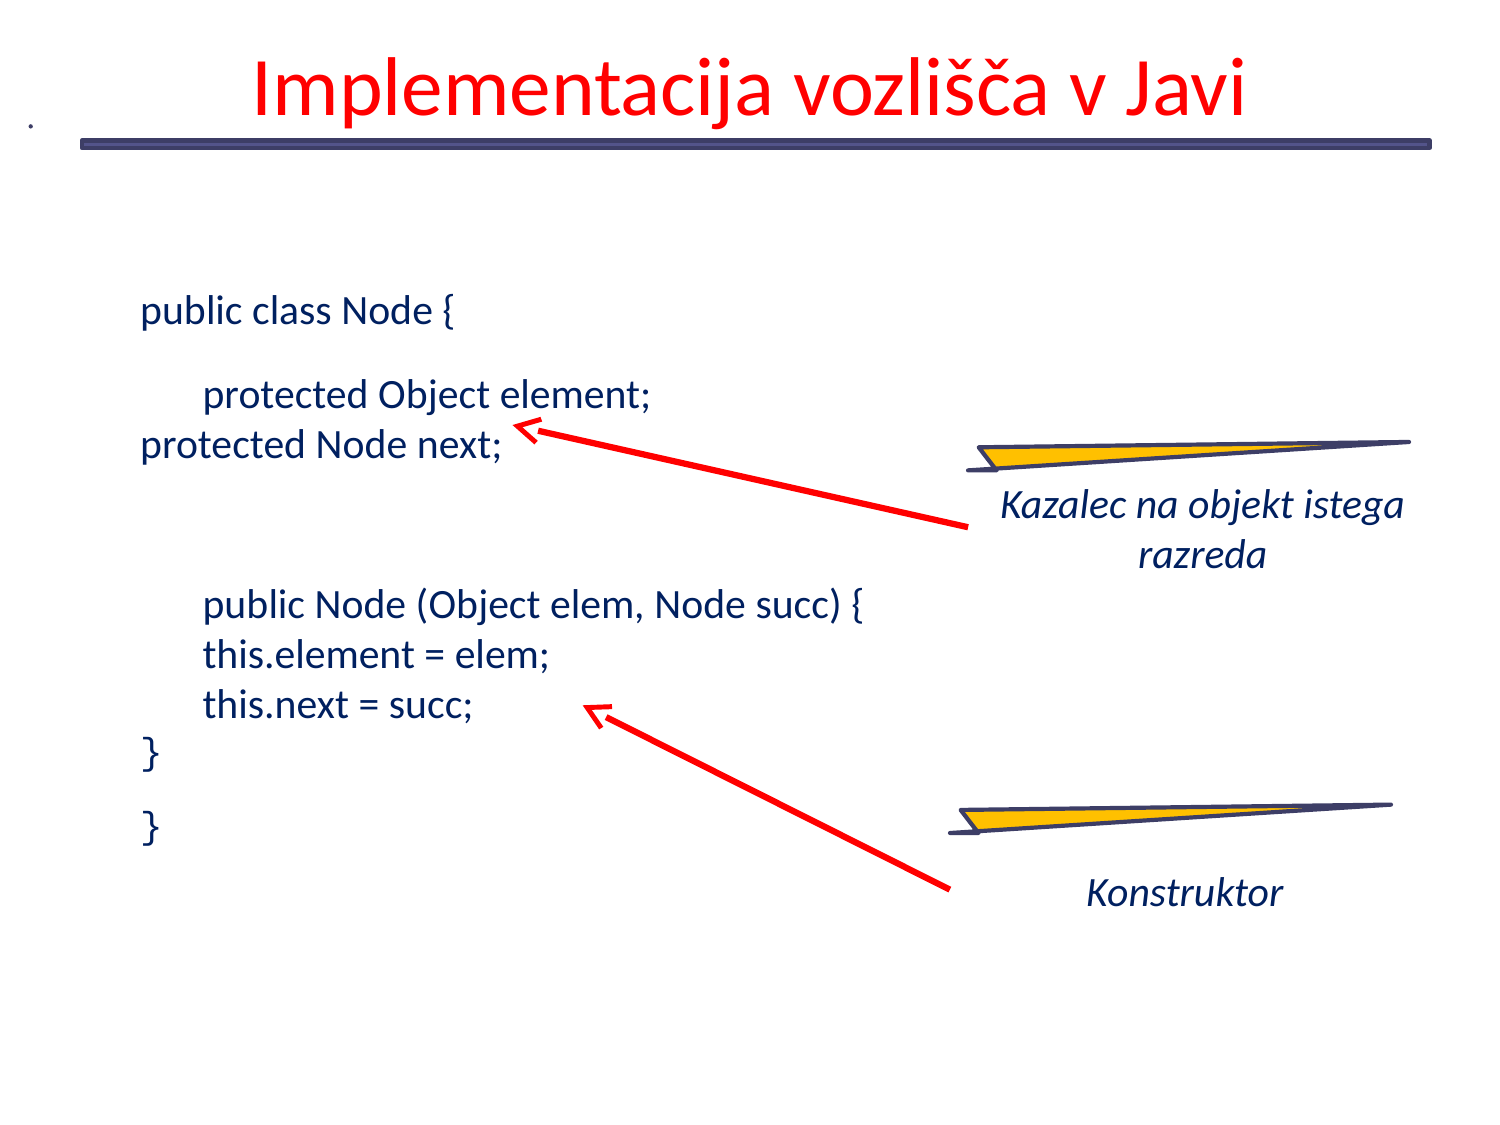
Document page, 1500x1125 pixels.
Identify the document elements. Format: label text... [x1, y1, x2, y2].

list public class Node { protected Object element; protected Node next; public Node (Object elem, Node succ) { this.element = elem; this.next = succ; } } [0, 249, 1275, 1013]
title Implementacija vozlišča v Javi [75, 23, 1425, 141]
text_box Konstruktor [950, 804, 1391, 834]
text_box Kazalec na objekt istega razreda [968, 441, 1410, 471]
